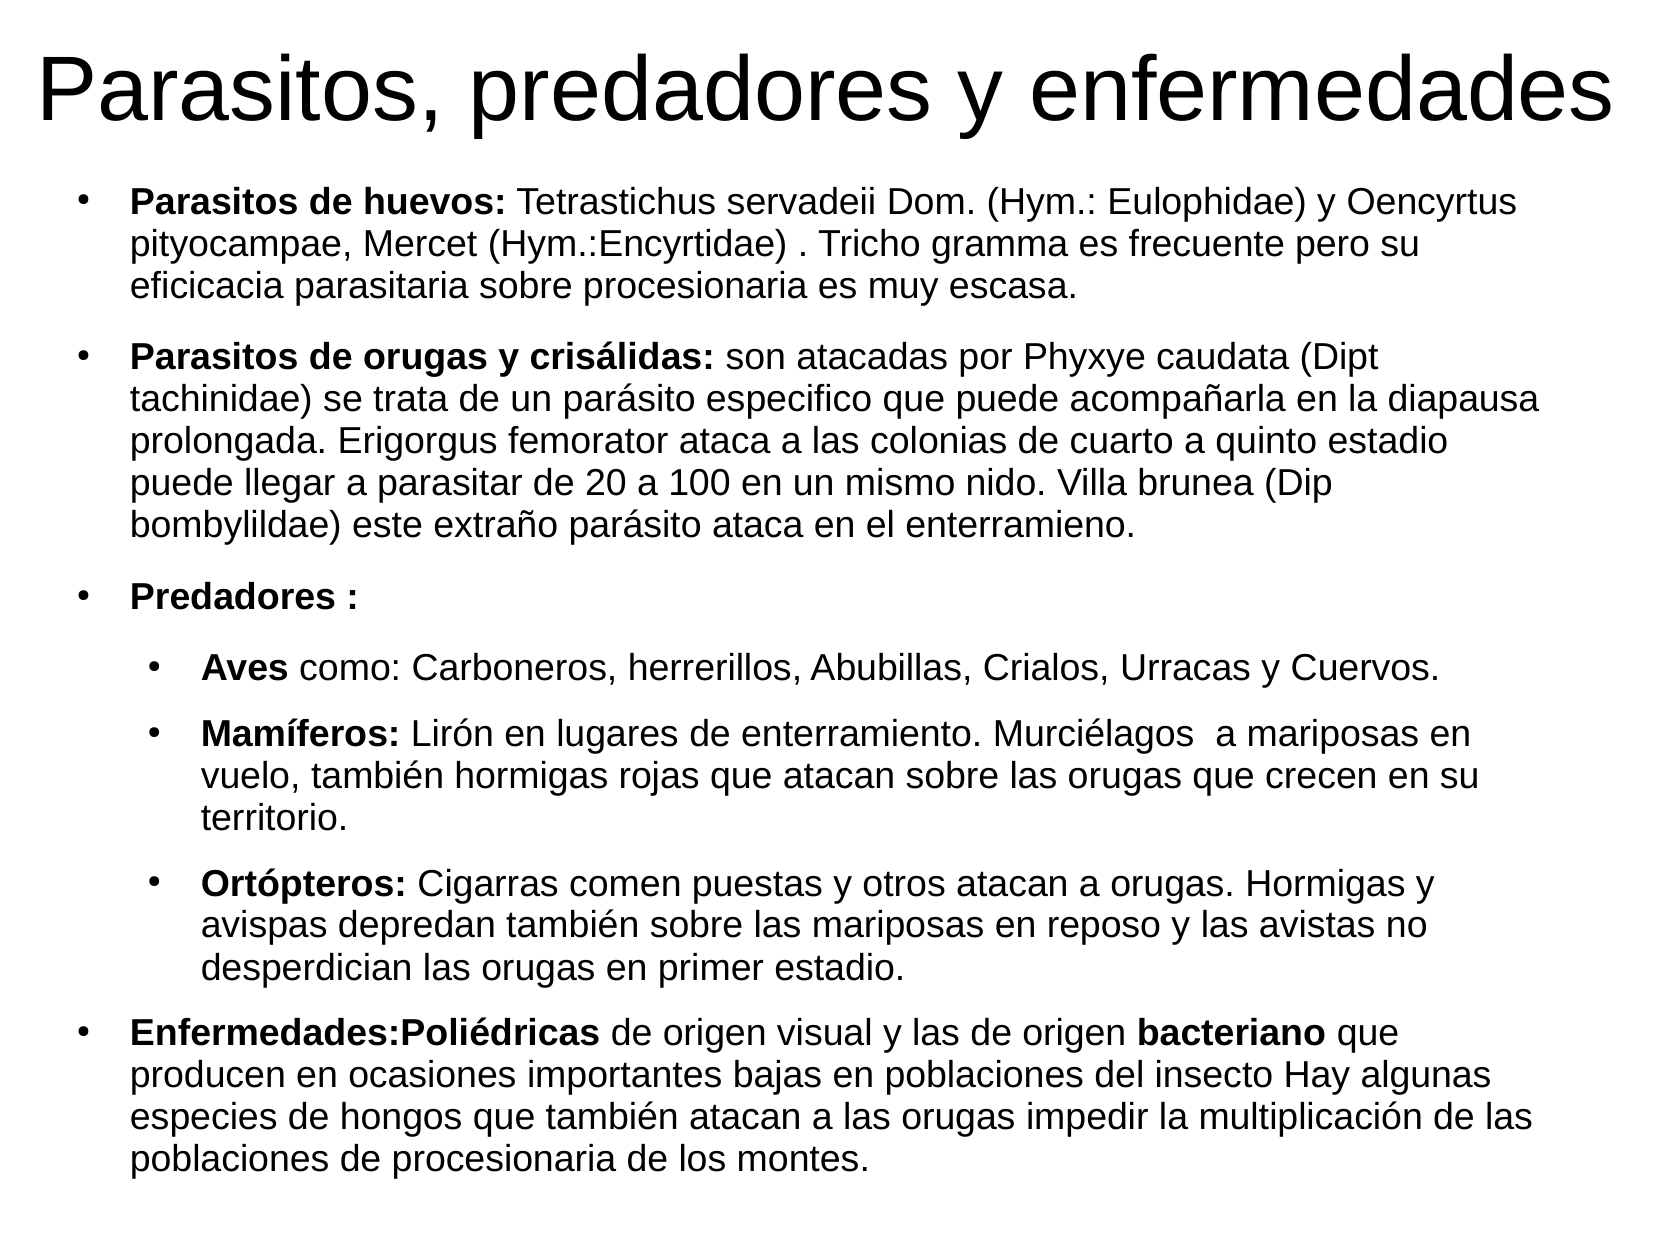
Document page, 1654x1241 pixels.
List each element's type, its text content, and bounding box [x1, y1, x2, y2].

list Parasitos de huevos: Tetrastichus servadeii Dom. (Hym.: Eulophidae) y Oencyrtus pityocampae, Mercet (Hym.:Encyrtidae) . Tricho gramma es frecuente pero su eficicacia parasitaria sobre procesionaria es muy escasa. Parasitos de orugas y crisálidas: son atacadas por Phyxye caudata (Dipt tachinidae) se trata de un parásito especifico que puede acompañarla en la diapausa prolongada. Erigorgus femorator ataca a las colonias de cuarto a quinto estadio puede llegar a parasitar de 20 a 100 en un mismo nido. Villa brunea (Dip bombylildae) este extraño parásito ataca en el enterramieno. Predadores : Aves como: Carboneros, herrerillos, Abubillas, Crialos, Urracas y Cuervos. Mamíferos: Lirón en lugares de enterramiento. Murciélagos a mariposas en vuelo, también hormigas rojas que atacan sobre las orugas que crecen en su territorio. Ortópteros: Cigarras comen puestas y otros atacan a orugas. Hormigas y avispas depredan también sobre las mariposas en reposo y las avistas no desperdician las orugas en primer estadio. Enfermedades:Poliédricas de origen visual y las de origen bacteriano que producen en ocasiones importantes bajas en poblaciones del insecto Hay algunas especies de hongos que también atacan a las orugas impedir la multiplicación de las poblaciones de procesionaria de los montes. [59, 180, 1548, 1241]
title Parasitos, predadores y enfermedades [0, 0, 1654, 178]
